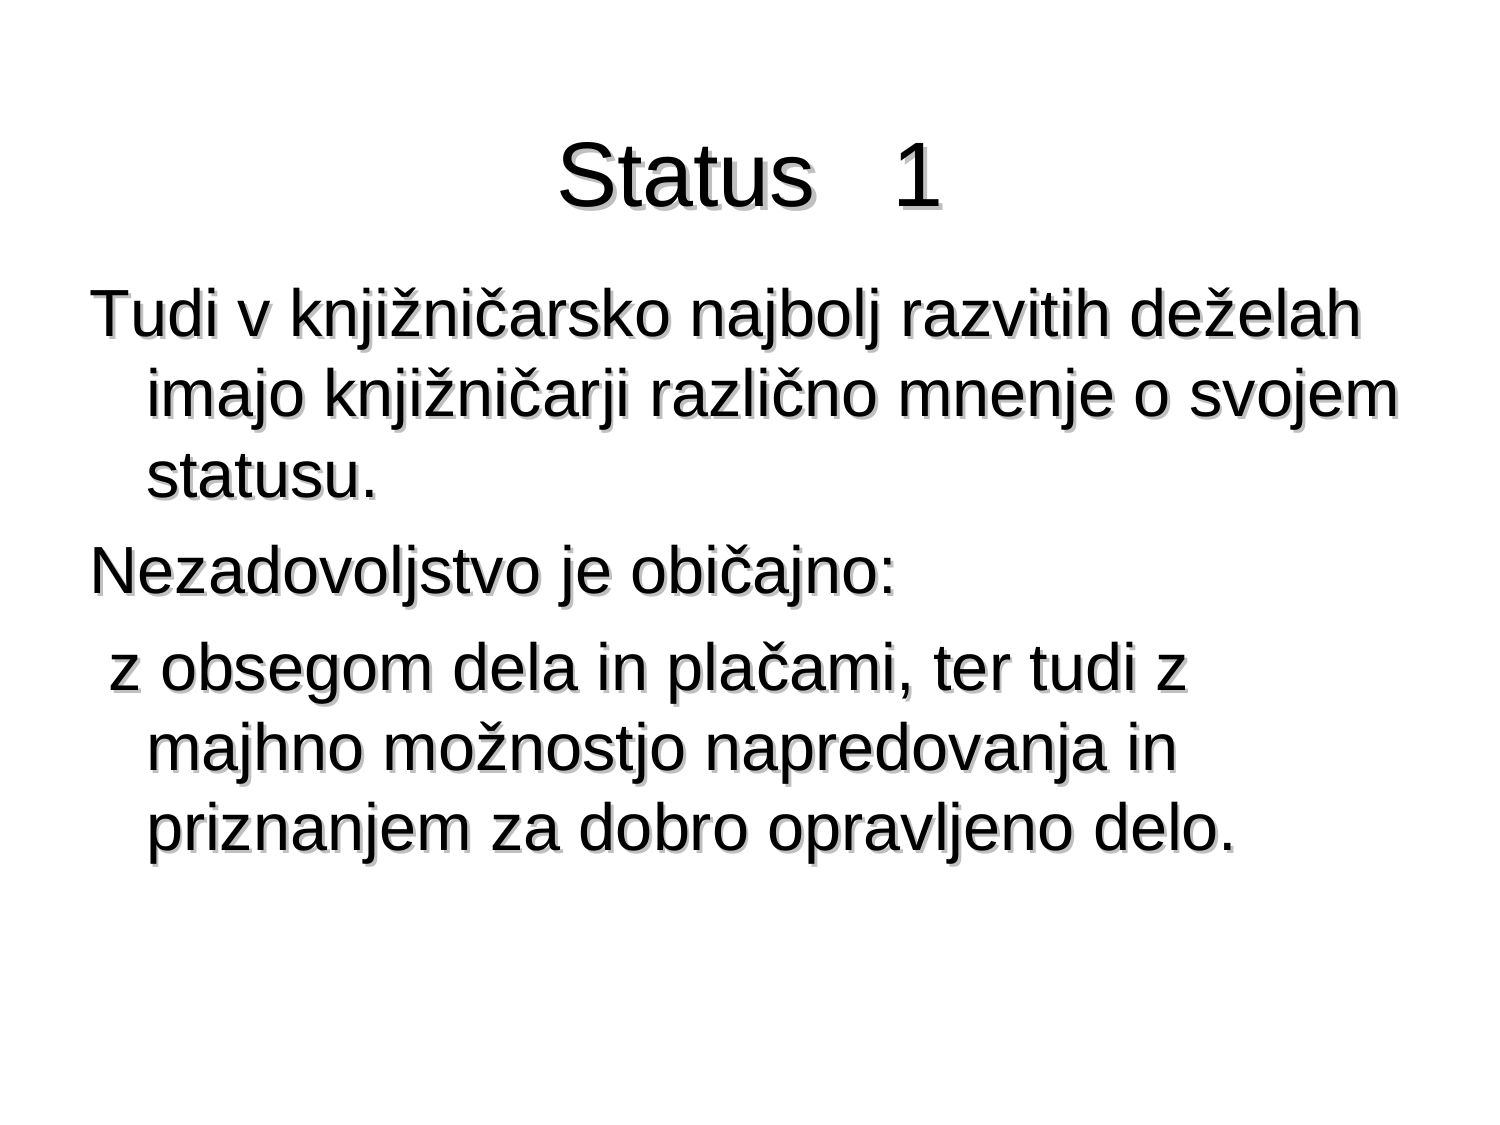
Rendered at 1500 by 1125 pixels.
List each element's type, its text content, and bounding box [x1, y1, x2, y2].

title Status 1 [75, 25, 1426, 233]
list Tudi v knjižničarsko najbolj razvitih deželah imajo knjižničarji različno mnenje o svojem statusu. Nezadovoljstvo je običajno: z obsegom dela in plačami, ter tudi z majhno možnostjo napredovanja in priznanjem za dobro opravljeno delo. [75, 262, 1426, 1006]
